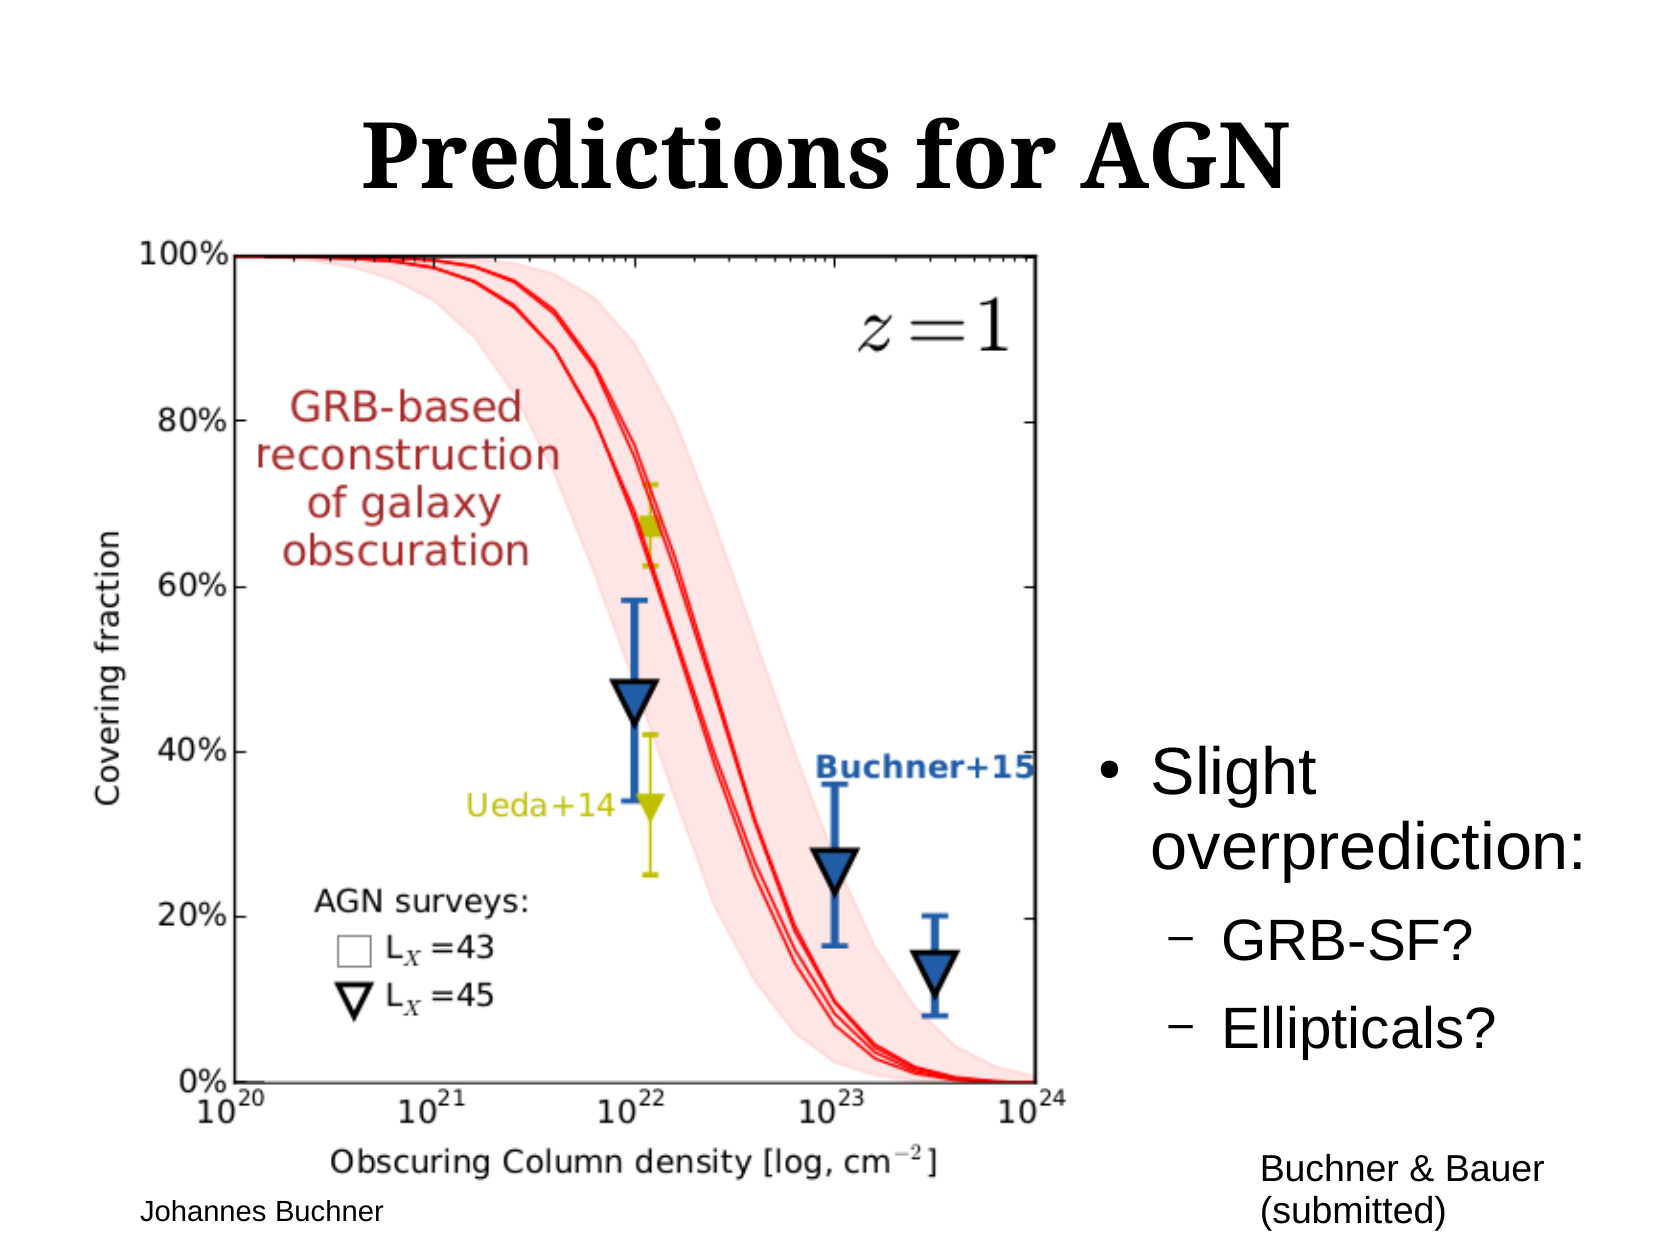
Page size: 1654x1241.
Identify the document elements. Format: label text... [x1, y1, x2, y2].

list Slight overprediction: GRB-SF? Ellipticals? [1080, 630, 1621, 1126]
picture [75, 236, 1066, 1201]
title Predictions for AGN [82, 49, 1571, 257]
text_box Buchner & Bauer (submitted) [1245, 1140, 1646, 1239]
